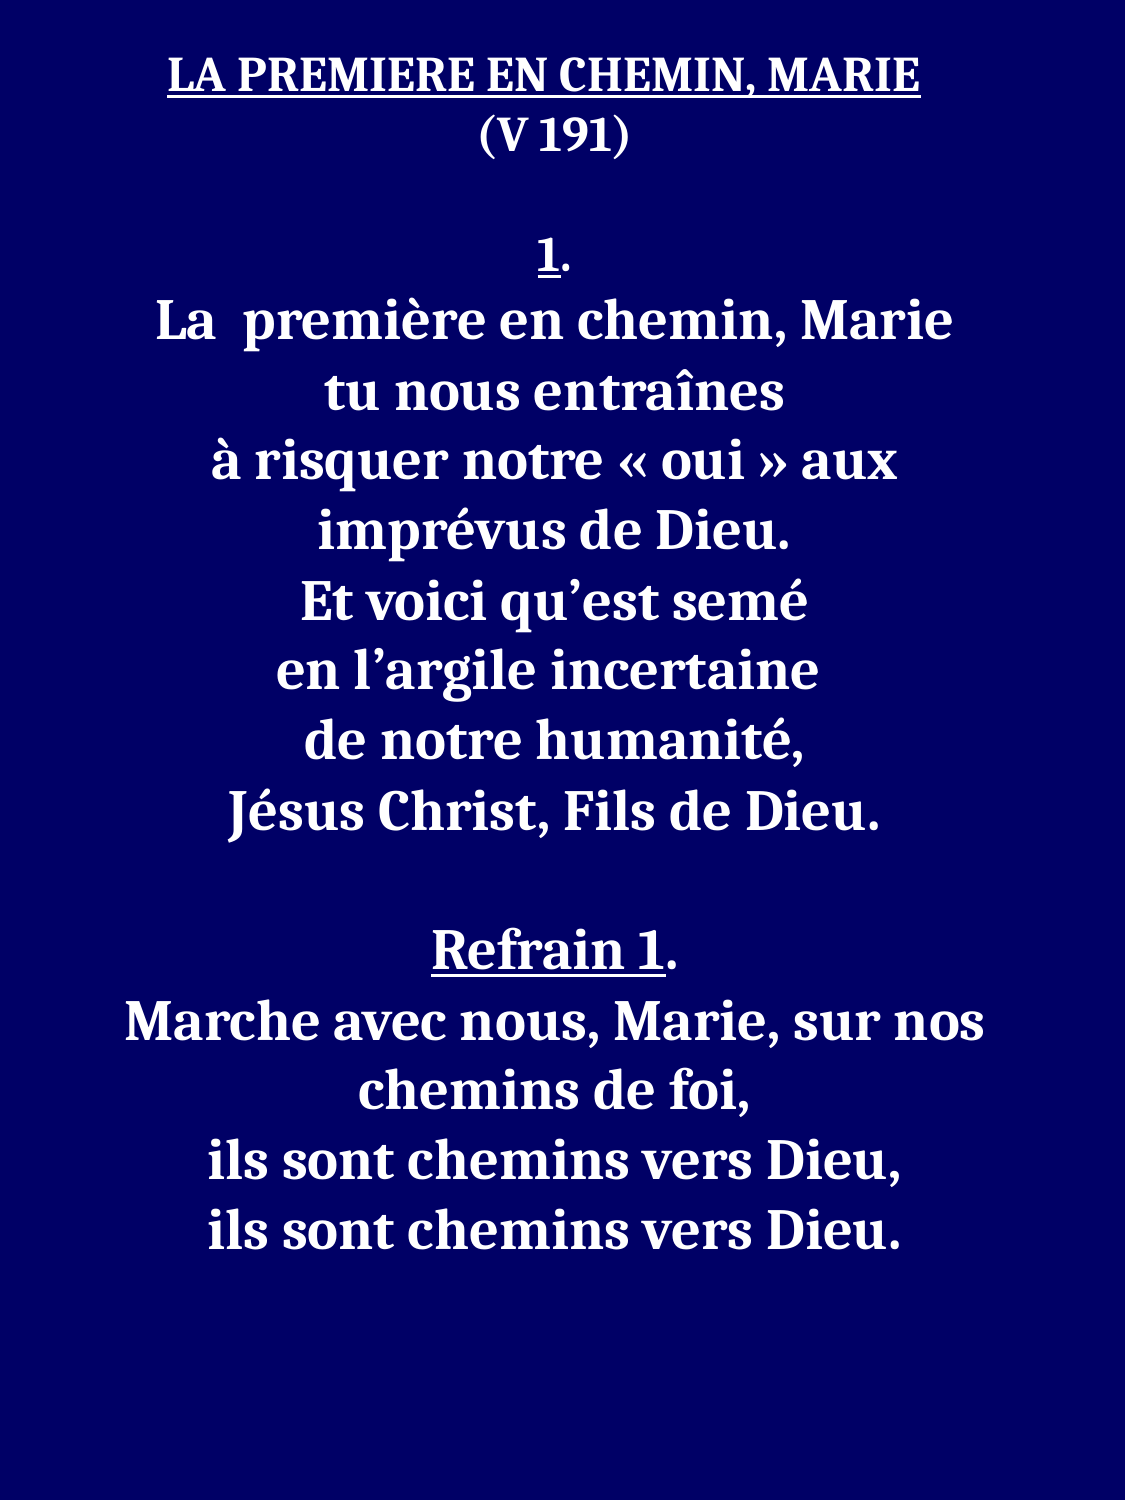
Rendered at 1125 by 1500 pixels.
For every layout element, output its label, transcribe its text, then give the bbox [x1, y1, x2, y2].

text_box LA PREMIERE EN CHEMIN, MARIE (V 191) 1. La première en chemin, Marie tu nous entraînes à risquer notre « oui » aux imprévus de Dieu. Et voici qu’est semé en l’argile incertaine de notre humanité, Jésus Christ, Fils de Dieu. Refrain 1. Marche avec nous, Marie, sur nos chemins de foi, ils sont chemins vers Dieu, ils sont chemins vers Dieu. [106, 34, 1004, 1269]
